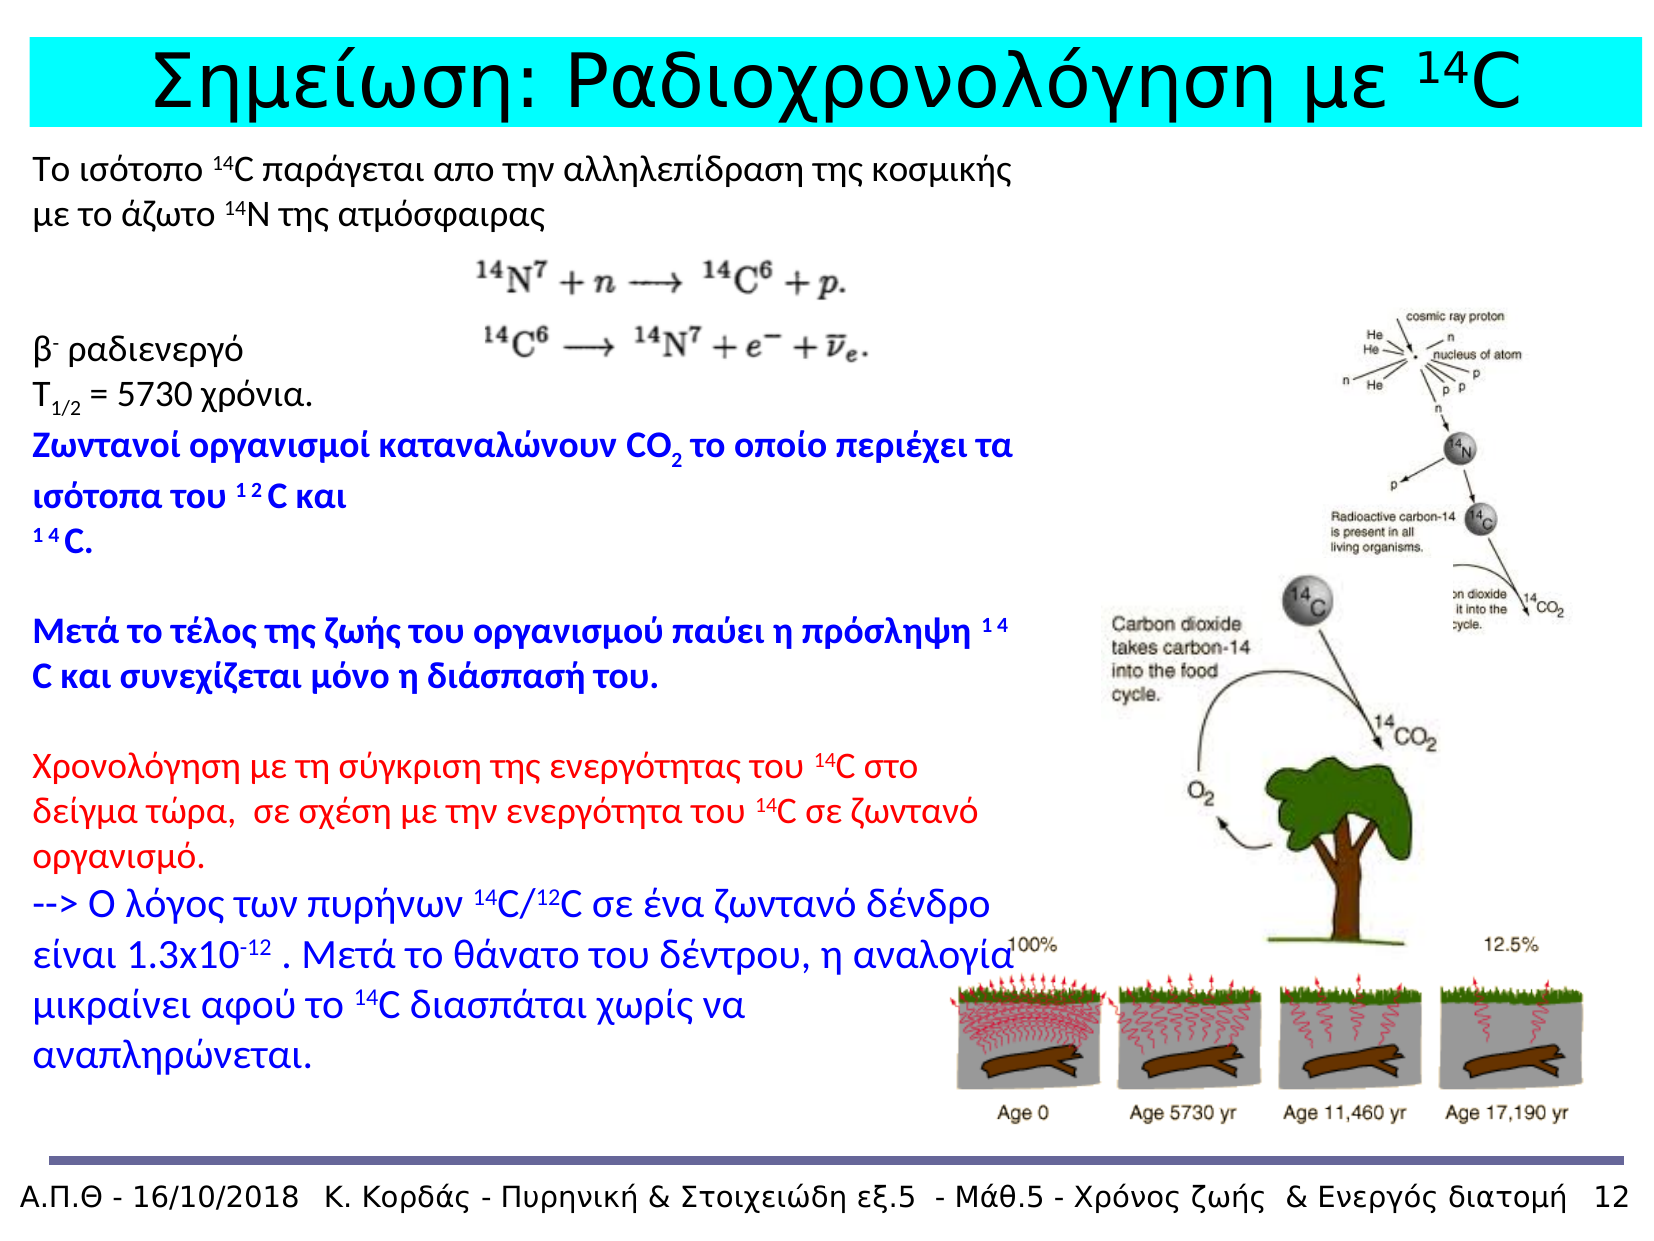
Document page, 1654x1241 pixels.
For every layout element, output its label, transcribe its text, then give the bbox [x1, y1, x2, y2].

text_box Το ισότοπο 14C παράγεται απο την αλληλεπίδραση της κοσμικής με το άζωτο 14Ν της ατμόσφαιρας β- ραδιενεργό T1/2 = 5730 χρόνια. Ζωντανοί οργανισμοί καταναλώνουν CO2 το οποίο περιέχει τα ισότοπα του 1 2 C και 1 4 C. Μετά το τέλος της ζωής του οργανισμού παύει η πρόσληψη 1 4 C και συνεχίζεται μόνο η διάσπασή του. Χρονολόγηση με τη σύγκριση της ενεργότητας του 14C στο δείγμα τώρα, σε σχέση με την ενεργότητα του 14C σε ζωντανό οργανισμό. --> O λόγος των πυρήνων 14C/12C σε ένα ζωντανό δένδρο είναι 1.3x10-12 . Mετά το θάνατο του δέντρου, η αναλογία μικραίνει αφού το 14C διασπάται χωρίς να αναπληρώνεται. [17, 136, 1031, 1085]
picture [937, 286, 1607, 1136]
title Σημείωση: Ραδιοχρονολόγηση με 14C [29, 37, 1643, 127]
picture [472, 237, 871, 388]
